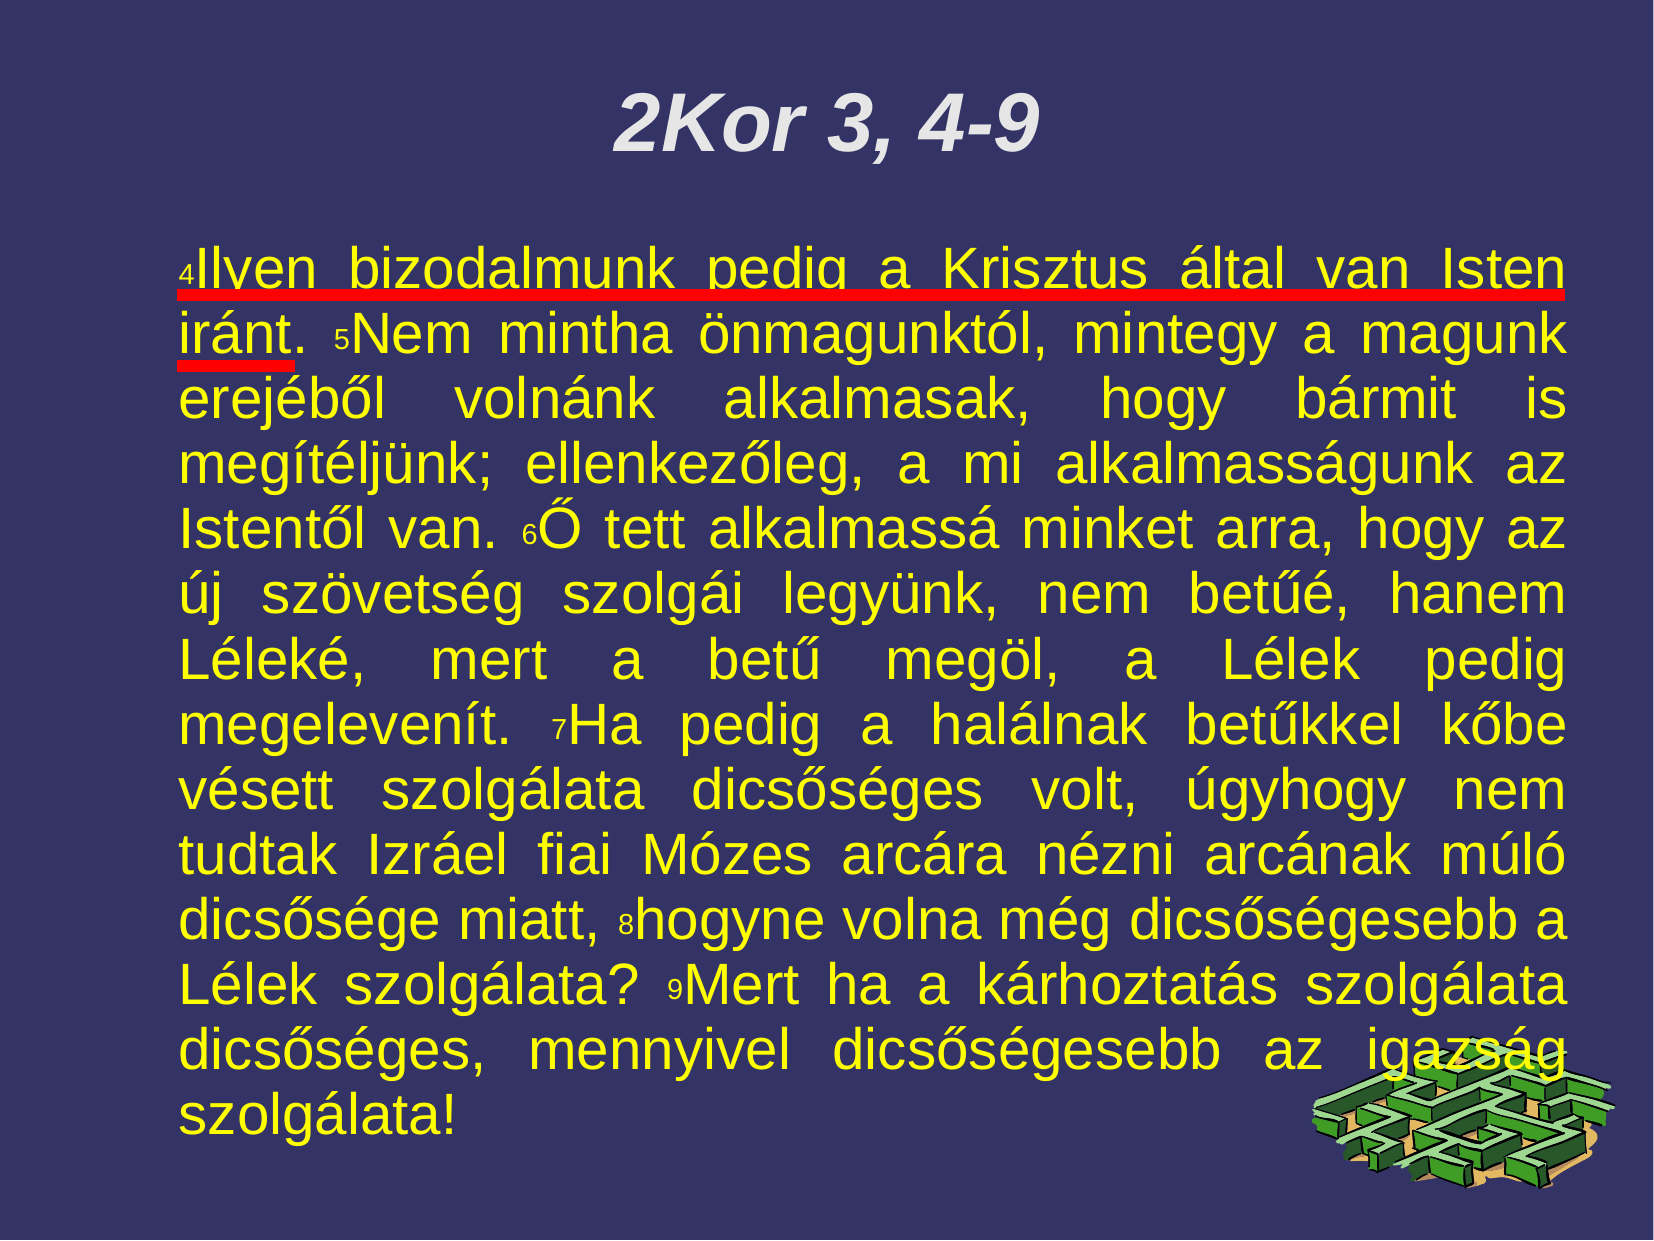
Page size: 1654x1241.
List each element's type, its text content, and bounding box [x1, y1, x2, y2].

list 4Ilyen bizodalmunk pedig a Krisztus által van Isten iránt. 5Nem mintha önmagunktól, mintegy a magunk erejéből volnánk alkalmasak, hogy bármit is megítéljünk; ellenkezőleg, a mi alkalmasságunk az Istentől van. 6Ő tett alkalmassá minket arra, hogy az új szövetség szolgái legyünk, nem betűé, hanem Léleké, mert a betű megöl, a Lélek pedig megelevenít. 7Ha pedig a halálnak betűkkel kőbe vésett szolgálata dicsőséges volt, úgyhogy nem tudtak Izráel fiai Mózes arcára nézni arcának múló dicsősége miatt, 8hogyne volna még dicsőségesebb a Lélek szolgálata? 9Mert ha a kárhoztatás szolgálata dicsőséges, mennyivel dicsőségesebb az igazság szolgálata! [178, 236, 1570, 1147]
title 2Kor 3, 4-9 [121, 19, 1534, 227]
